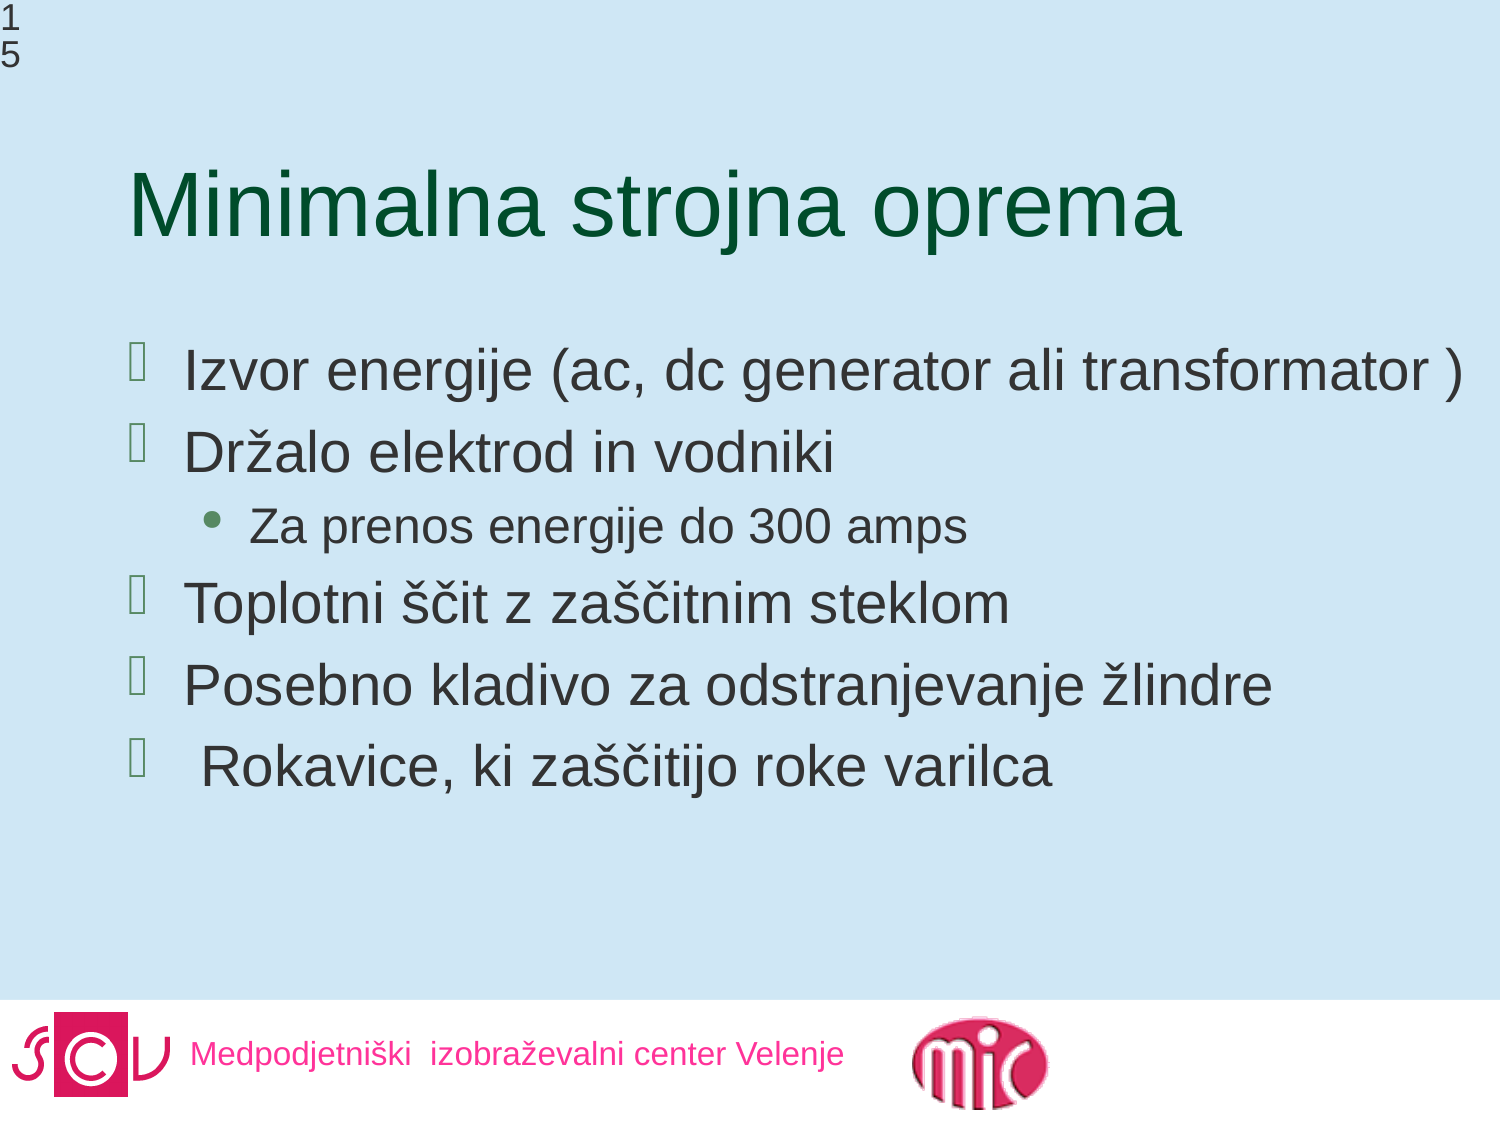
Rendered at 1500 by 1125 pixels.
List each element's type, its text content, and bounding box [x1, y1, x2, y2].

picture [12, 1012, 170, 1097]
picture [912, 1012, 1050, 1110]
list Izvor energije (ac, dc generator ali transformator ) Držalo elektrod in vodniki Za prenos energije do 300 amps Toplotni ščit z zaščitnim steklom Posebno kladivo za odstranjevanje žlindre Rokavice, ki zaščitijo roke varilca [112, 324, 1500, 1000]
title Minimalna strojna oprema [112, 75, 1388, 263]
